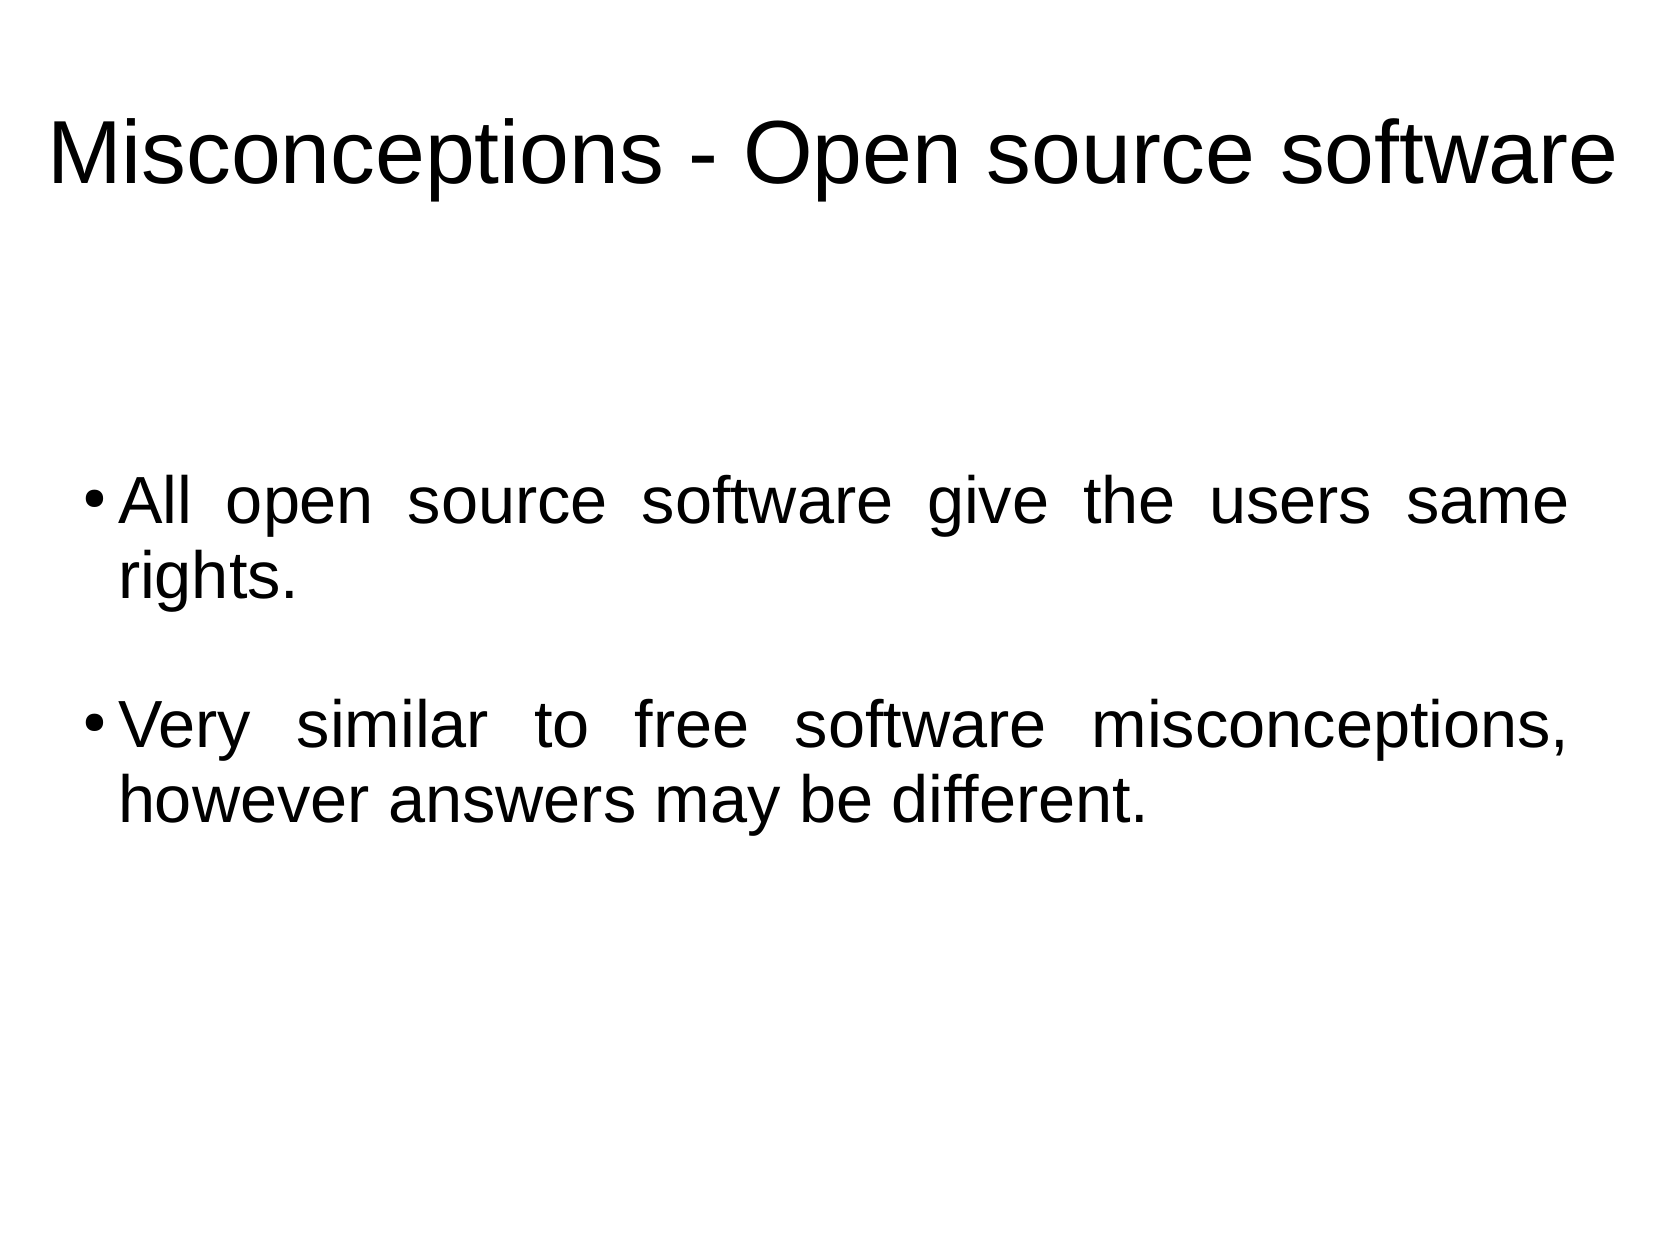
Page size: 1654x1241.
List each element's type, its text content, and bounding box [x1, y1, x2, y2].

subtitle All open source software give the users same rights. Very similar to free software misconceptions, however answers may be different. [82, 290, 1571, 1010]
title Misconceptions - Open source software [30, 49, 1636, 257]
